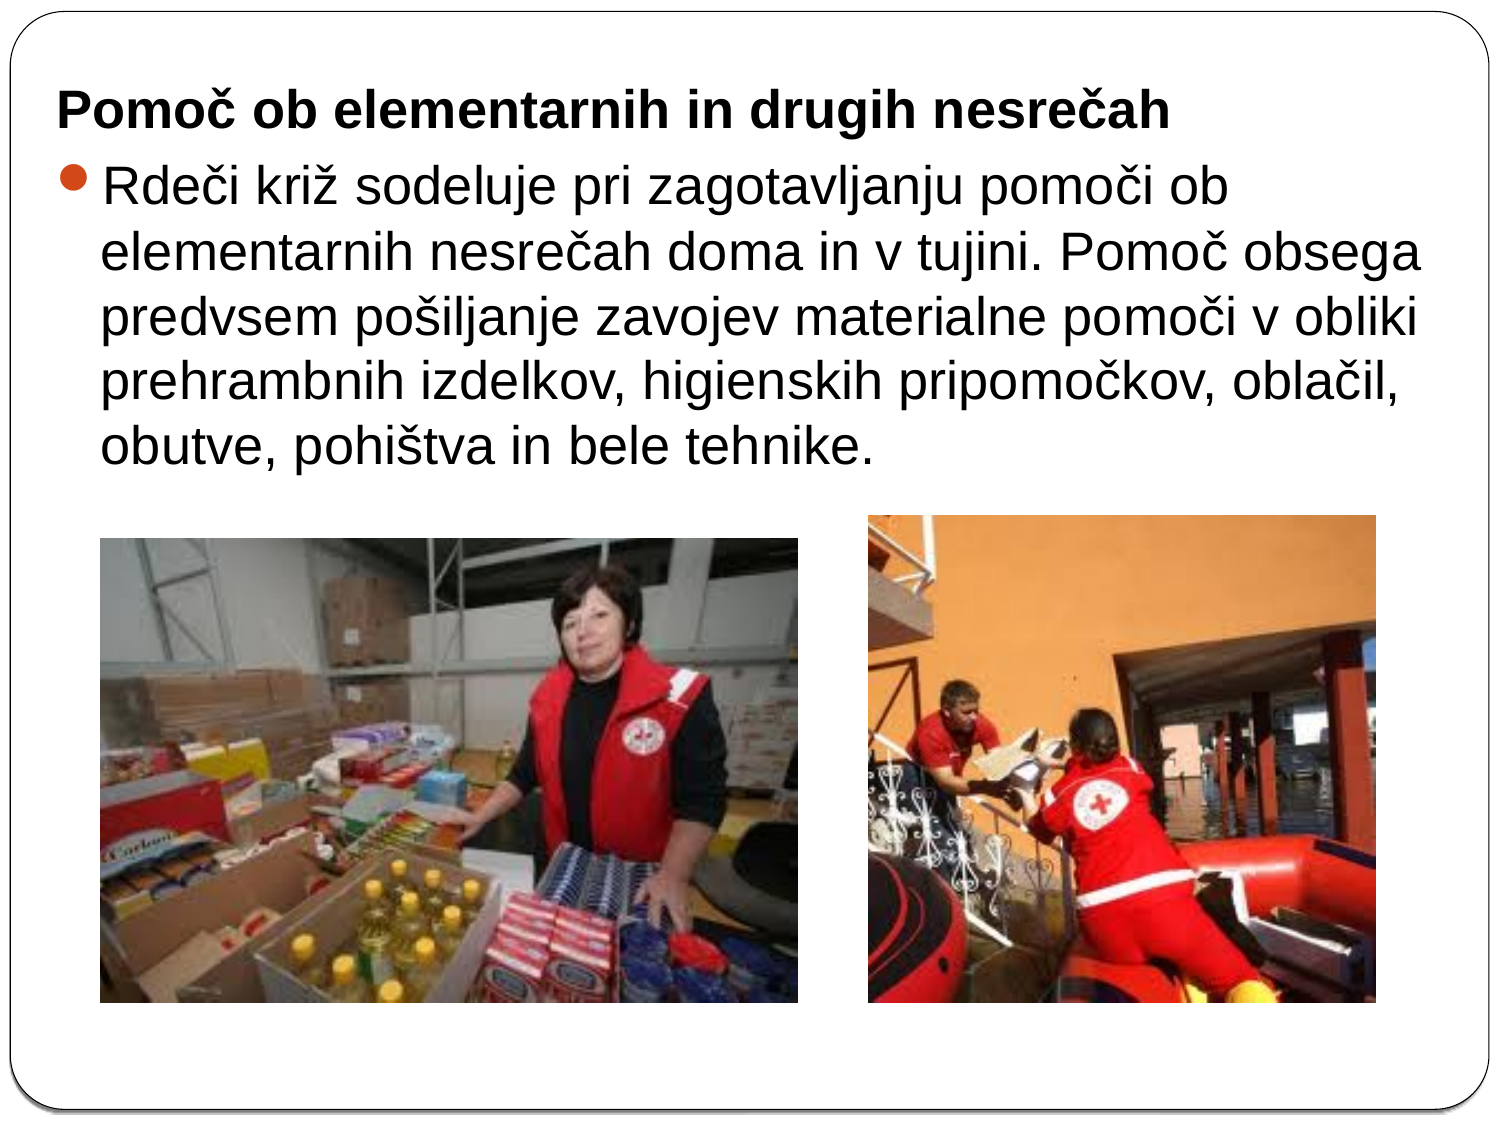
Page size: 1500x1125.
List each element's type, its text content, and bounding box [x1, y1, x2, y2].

picture [868, 515, 1376, 1004]
list Pomoč ob elementarnih in drugih nesrečah Rdeči križ sodeluje pri zagotavljanju pomoči ob elementarnih nesrečah doma in v tujini. Pomoč obsega predvsem pošiljanje zavojev materialne pomoči v obliki prehrambnih izdelkov, higienskih pripomočkov, oblačil, obutve, pohištva in bele tehnike. [41, 66, 1471, 634]
picture [100, 538, 798, 1003]
